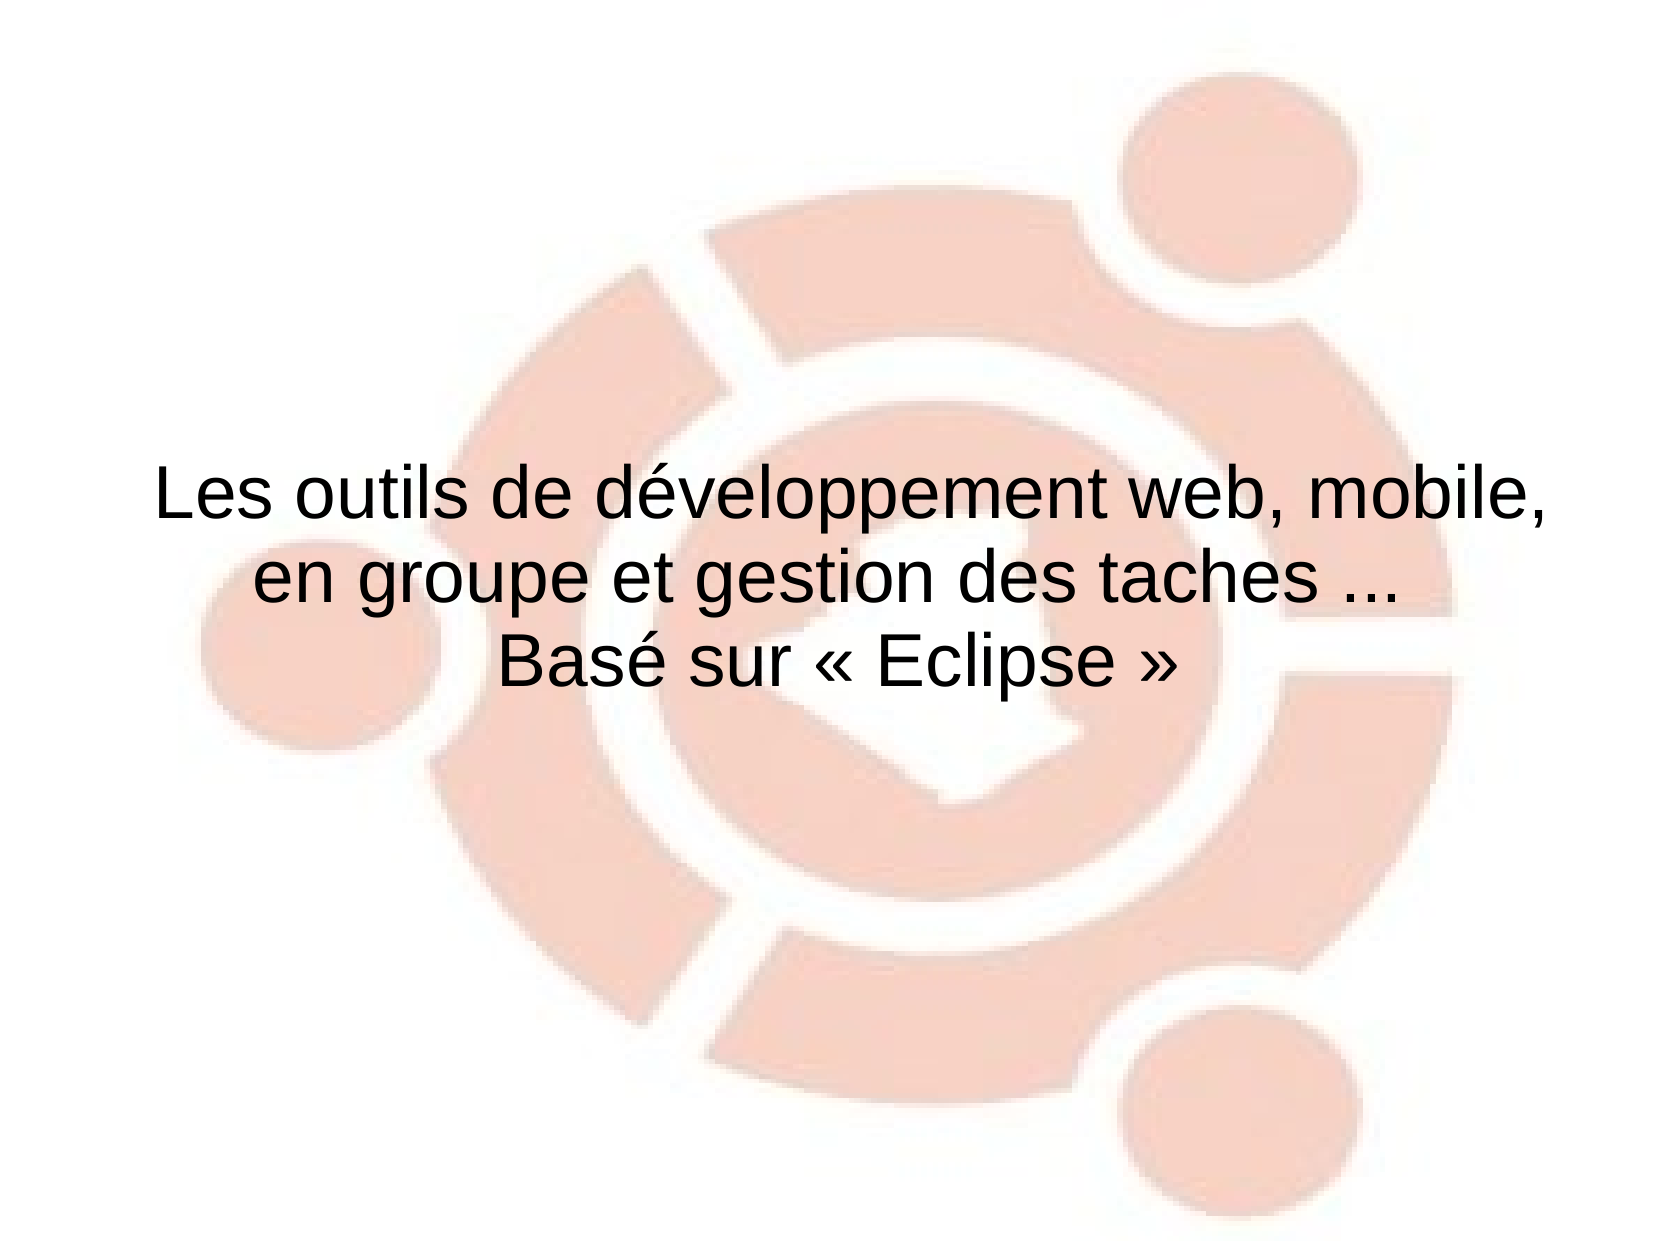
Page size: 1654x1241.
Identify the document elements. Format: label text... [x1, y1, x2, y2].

picture [0, 0, 1654, 1241]
title Les outils de développement web, mobile, en groupe et gestion des taches ... Basé sur « Eclipse » [94, 450, 1583, 702]
